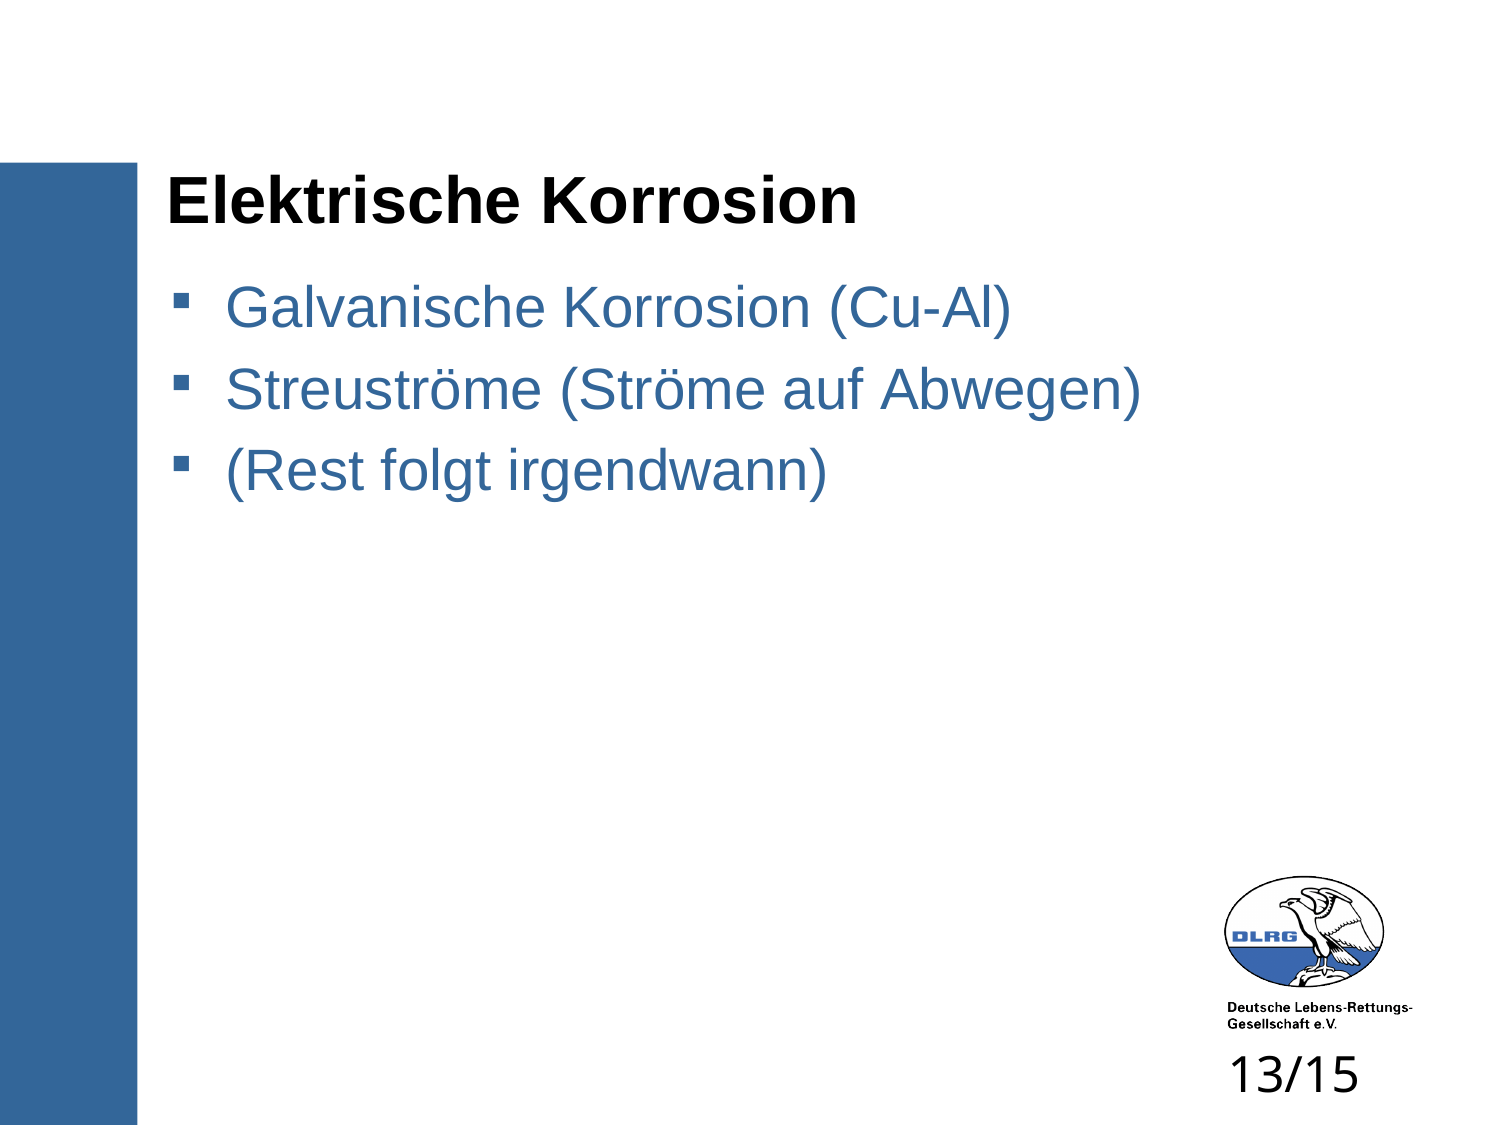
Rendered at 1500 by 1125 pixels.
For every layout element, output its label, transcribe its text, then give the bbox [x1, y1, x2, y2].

text_box <Nummer>/15 [1212, 1046, 1500, 1117]
picture [1224, 978, 1413, 1030]
title Elektrische Korrosion [166, 109, 1440, 295]
text_box [932, 272, 962, 343]
text_box Galvanische Korrosion (Cu-Al) Streuströme (Ströme auf Abwegen) (Rest folgt irgendwann) [171, 267, 1427, 978]
